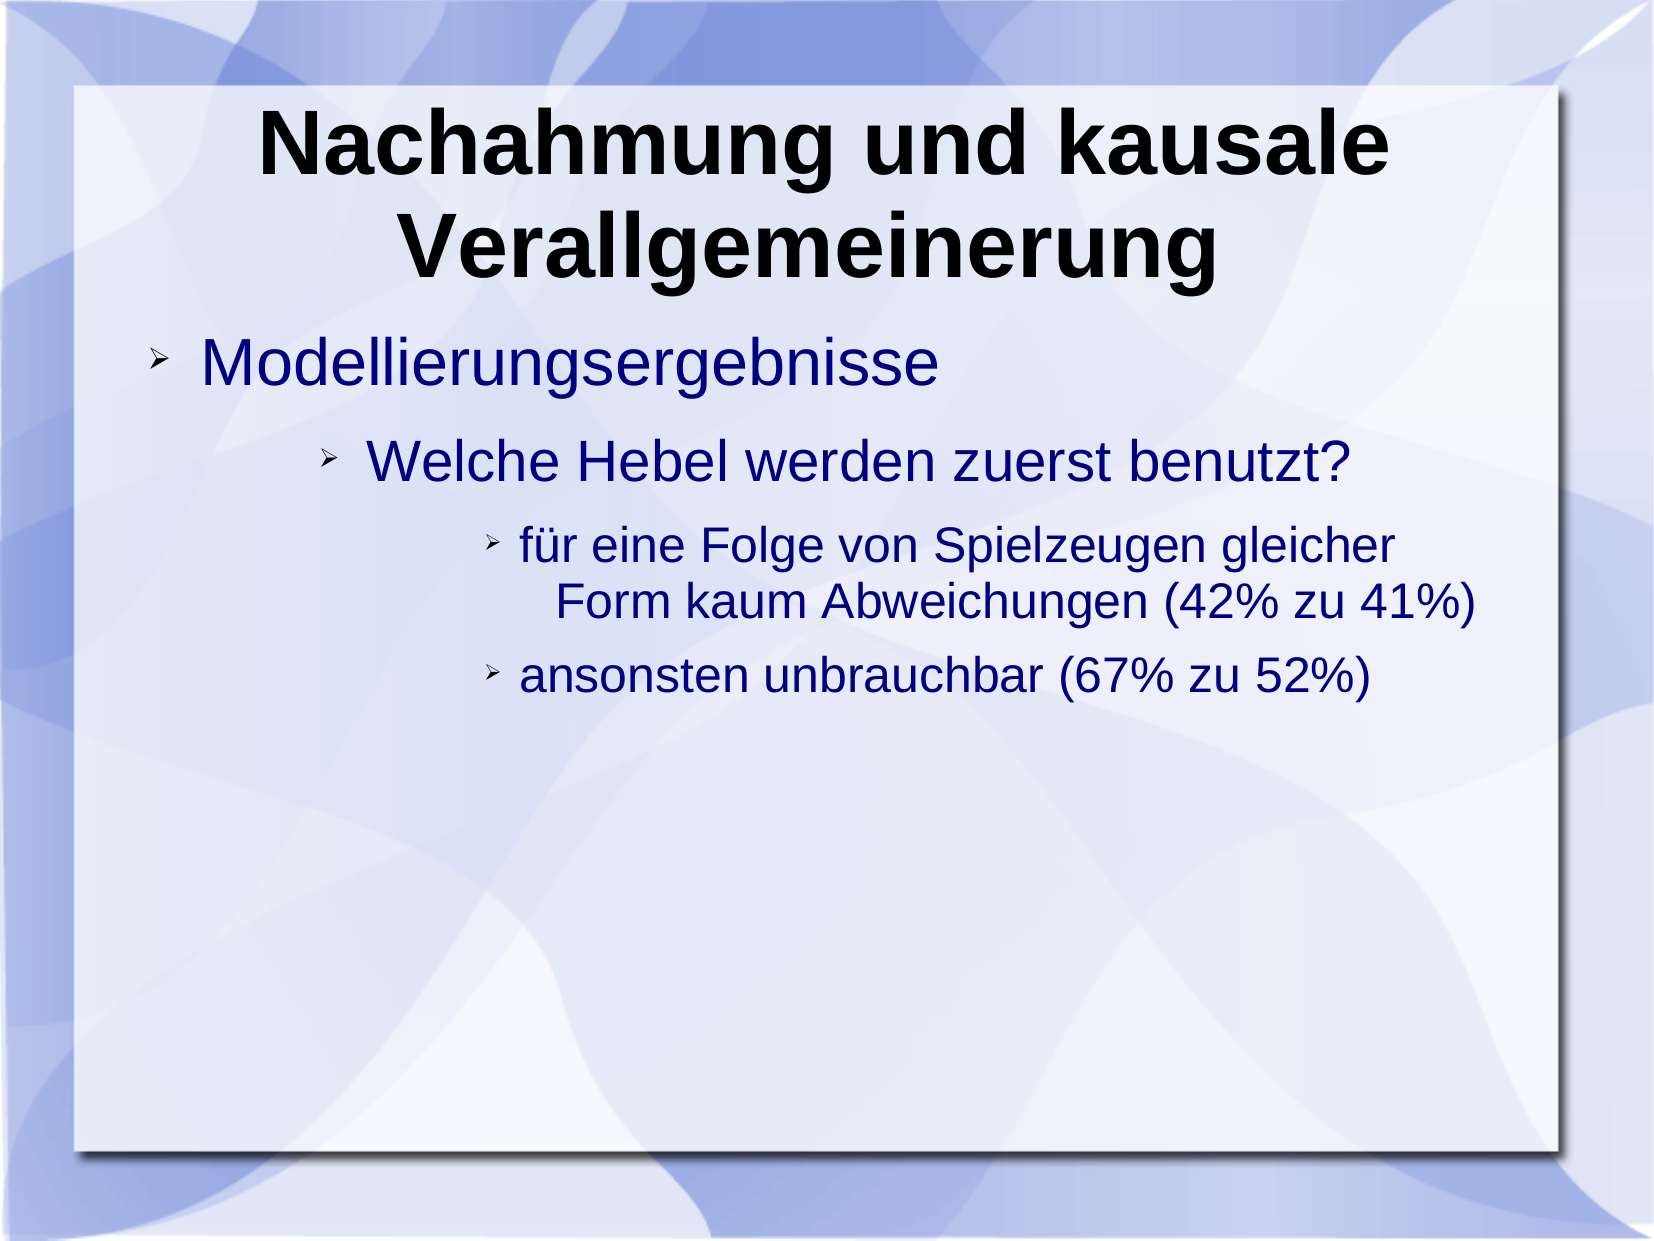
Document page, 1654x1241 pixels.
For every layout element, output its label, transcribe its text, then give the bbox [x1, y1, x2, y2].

title Nachahmung und kausale Verallgemeinerung [82, 91, 1536, 297]
list Modellierungsergebnisse Welche Hebel werden zuerst benutzt? für eine Folge von Spielzeugen gleicher Form kaum Abweichungen (42% zu 41%) ansonsten unbrauchbar (67% zu 52%) [129, 324, 1489, 960]
picture [0, 0, 1654, 1241]
